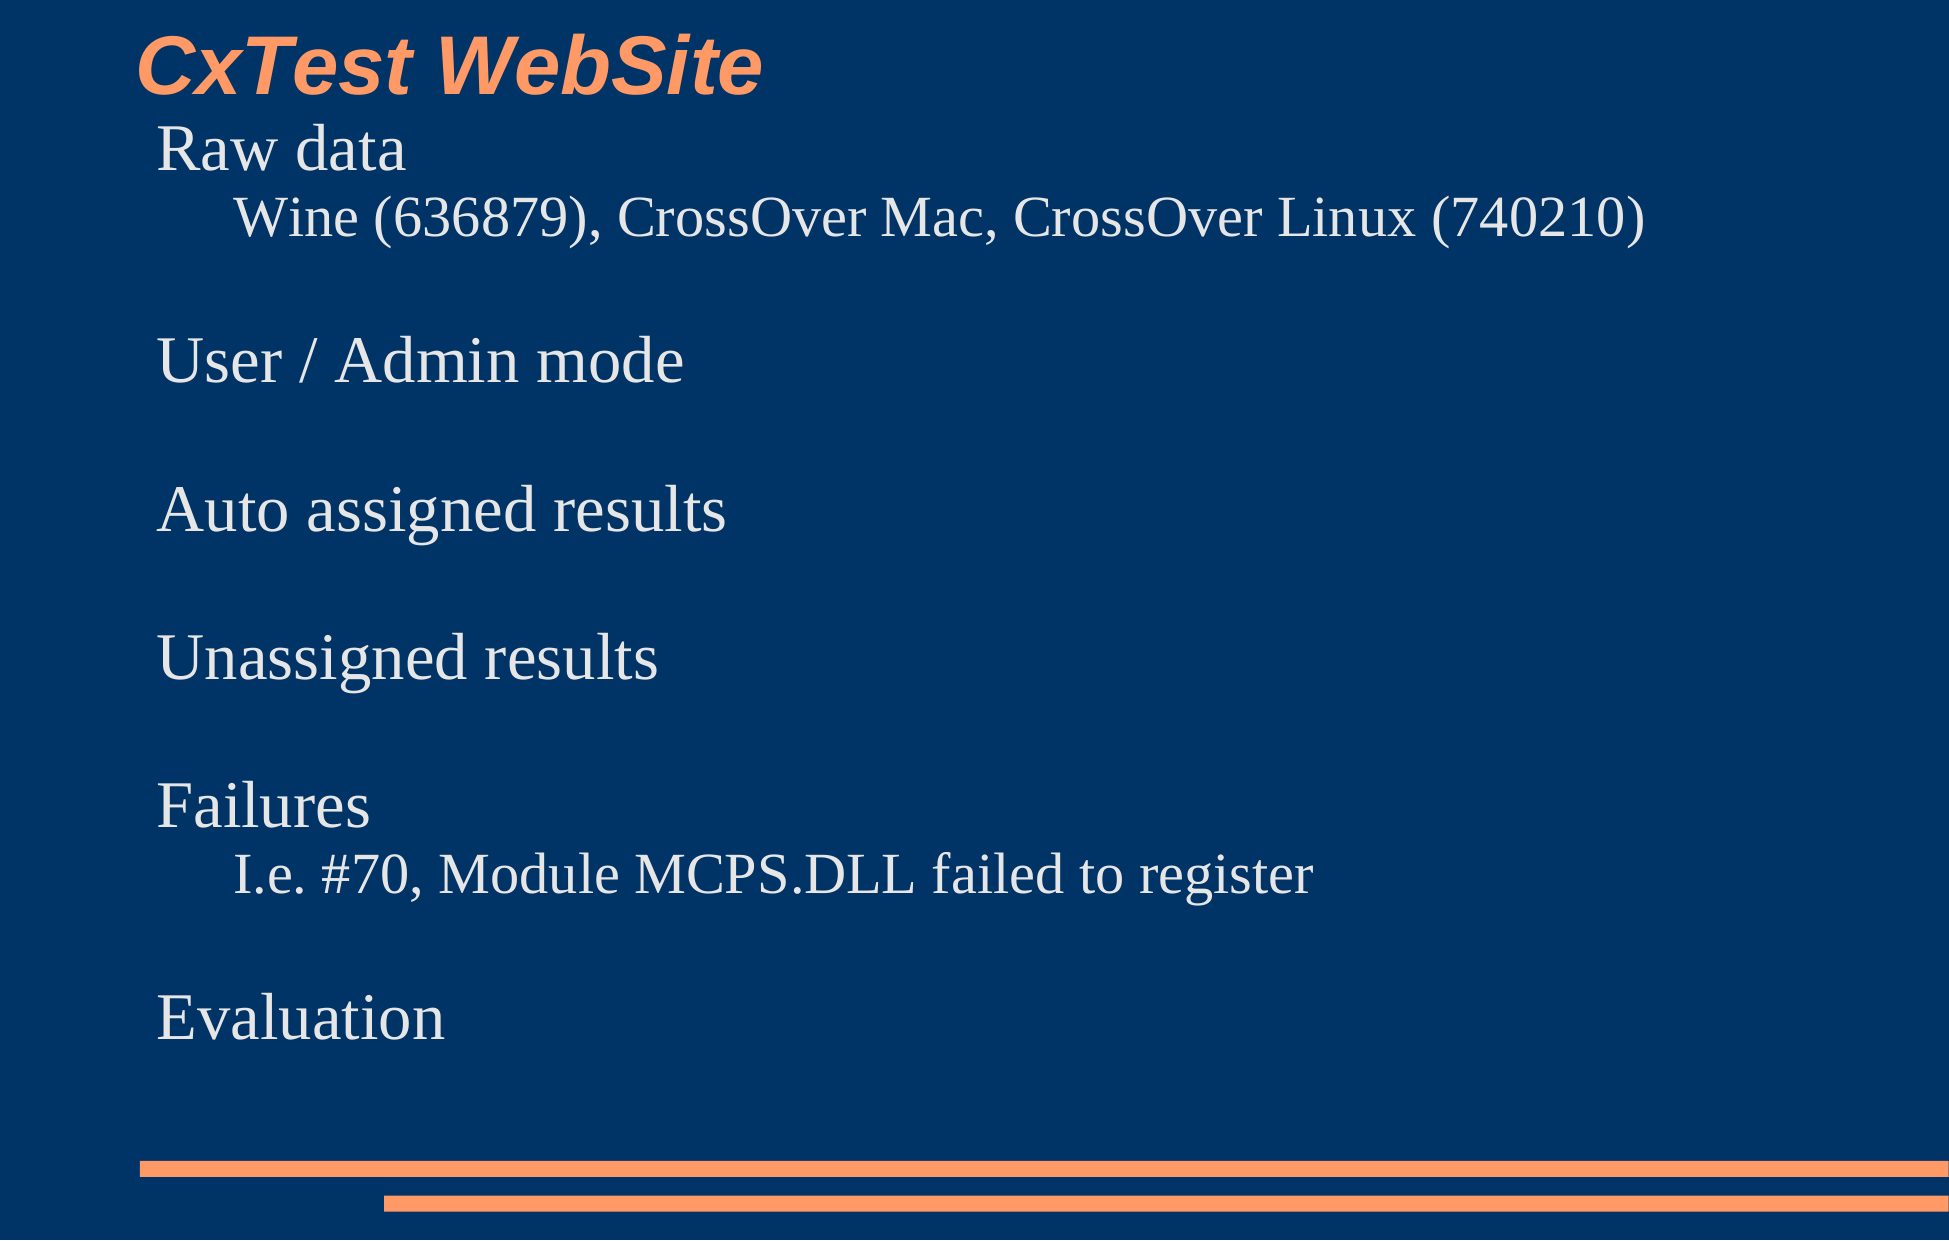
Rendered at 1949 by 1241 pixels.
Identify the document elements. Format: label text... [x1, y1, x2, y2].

title CxTest WebSite [135, 0, 1801, 133]
list Raw data Wine (636879), CrossOver Mac, CrossOver Linux (740210) User / Admin mode Auto assigned results Unassigned results Failures I.e. #70, Module MCPS.DLL failed to register Evaluation [138, 110, 1835, 1141]
